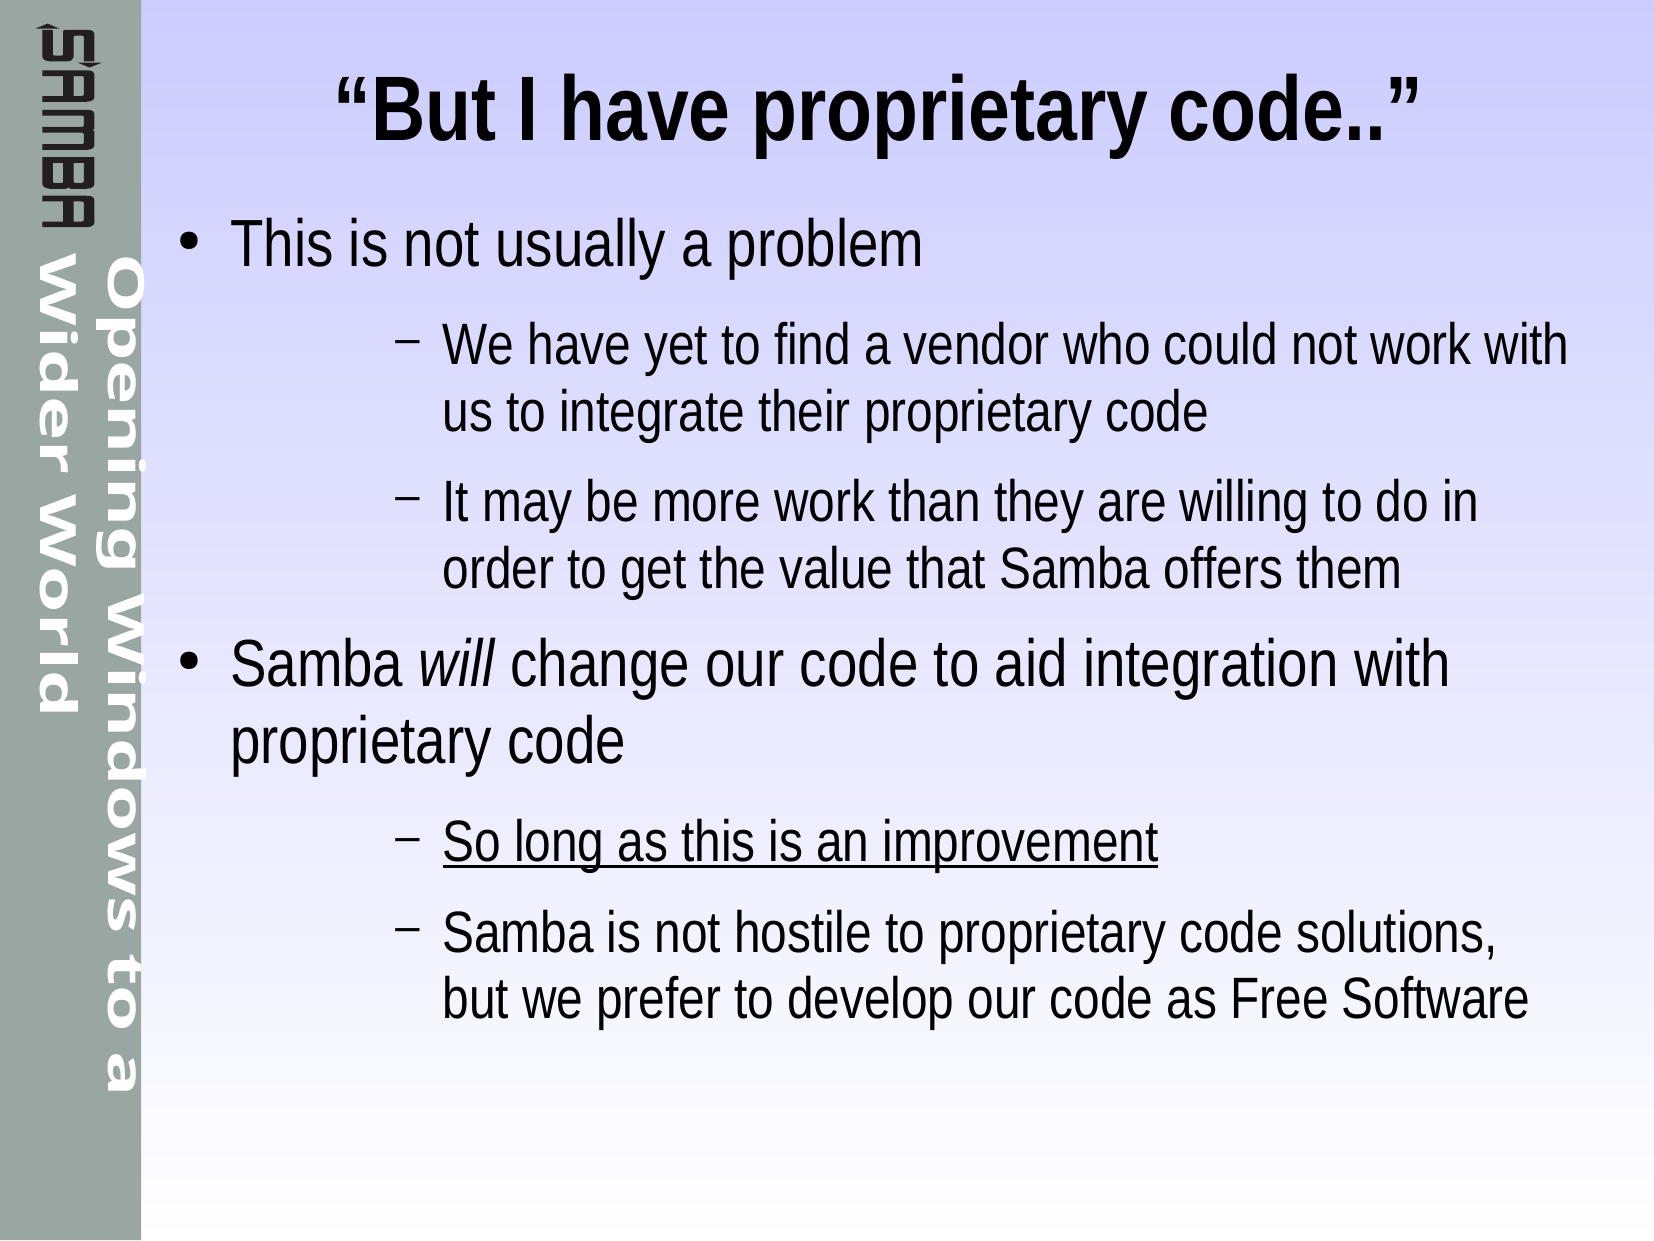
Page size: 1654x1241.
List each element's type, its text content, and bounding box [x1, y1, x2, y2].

title “But I have proprietary code..” [173, 3, 1586, 211]
list This is not usually a problem We have yet to find a vendor who could not work with us to integrate their proprietary code It may be more work than they are willing to do in order to get the value that Samba offers them Samba will change our code to aid integration with proprietary code So long as this is an improvement Samba is not hostile to proprietary code solutions, but we prefer to develop our code as Free Software [159, 203, 1572, 1112]
